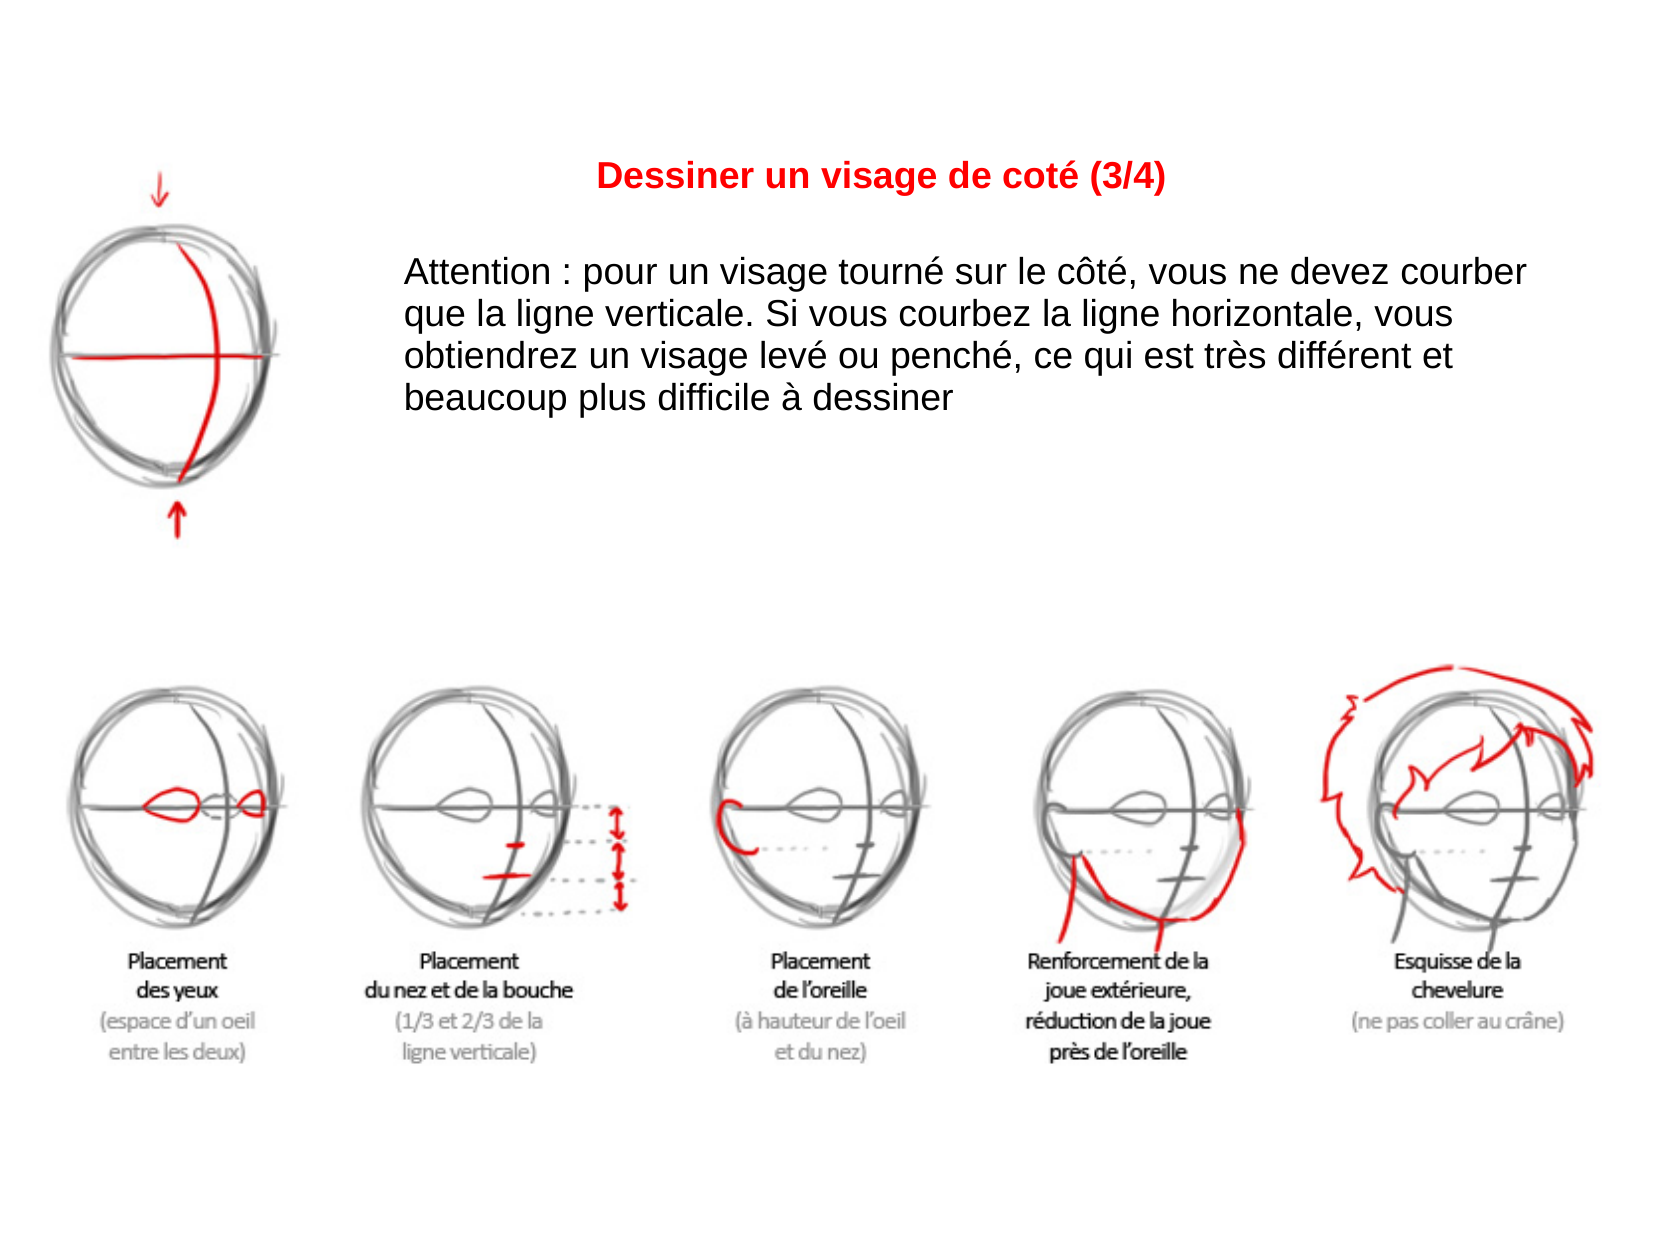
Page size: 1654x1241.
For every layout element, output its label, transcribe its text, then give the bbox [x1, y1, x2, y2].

picture [6, 147, 325, 565]
text_box Attention : pour un visage tourné sur le côté, vous ne devez courber que la ligne verticale. Si vous courbez la ligne horizontale, vous obtiendrez un visage levé ou penché, ce qui est très différent et beaucoup plus difficile à dessiner [388, 242, 1595, 443]
picture [29, 649, 1625, 1087]
text_box Dessiner un visage de coté (3/4) [581, 147, 1182, 206]
